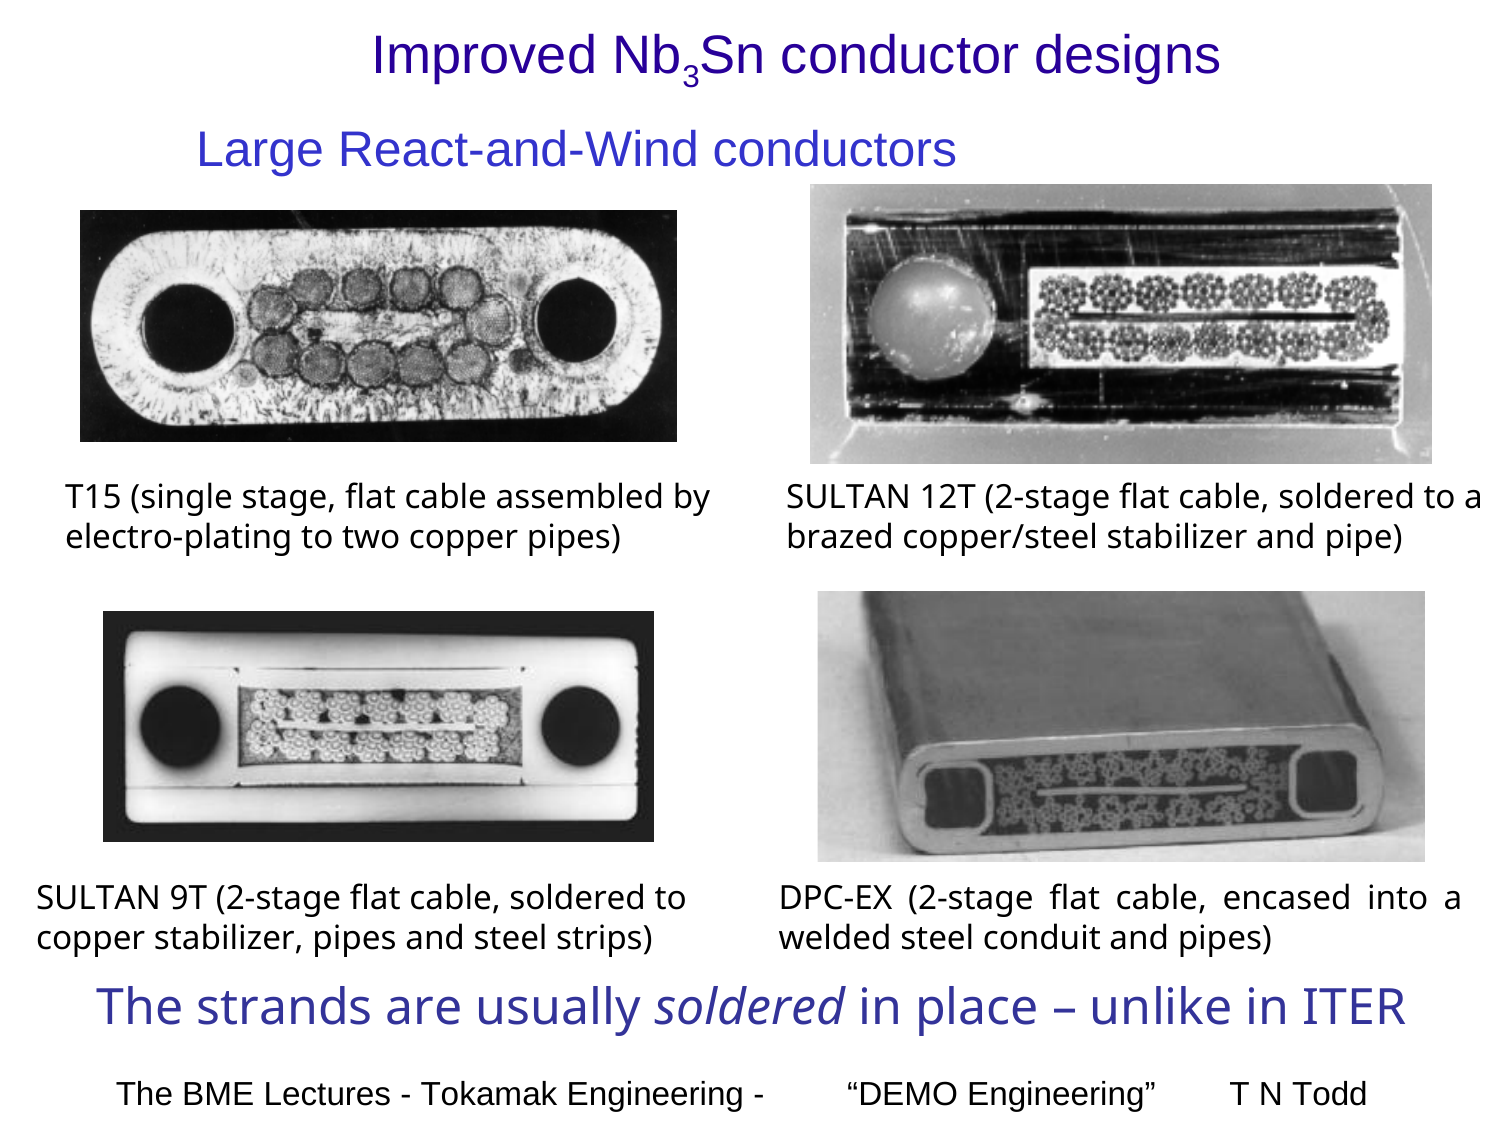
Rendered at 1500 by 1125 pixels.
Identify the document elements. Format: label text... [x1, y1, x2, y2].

picture [810, 184, 1432, 464]
text_box The strands are usually soldered in place – unlike in ITER [67, 967, 1436, 1043]
text_box SULTAN 9T (2-stage flat cable, soldered to copper stabilizer, pipes and steel strips) [21, 868, 736, 964]
text_box Improved Nb3Sn conductor designs [162, 0, 1238, 116]
title Large React-and-Wind conductors [149, 90, 1018, 204]
picture [80, 210, 677, 442]
picture [817, 591, 1425, 862]
text_box DPC-EX (2-stage flat cable, encased into a welded steel conduit and pipes) [763, 868, 1479, 964]
text_box SULTAN 12T (2-stage flat cable, soldered to a brazed copper/steel stabilizer and pipe) [771, 467, 1500, 563]
text_box T15 (single stage, flat cable assembled by electro-plating to two copper pipes) [50, 467, 766, 564]
picture [103, 611, 654, 842]
